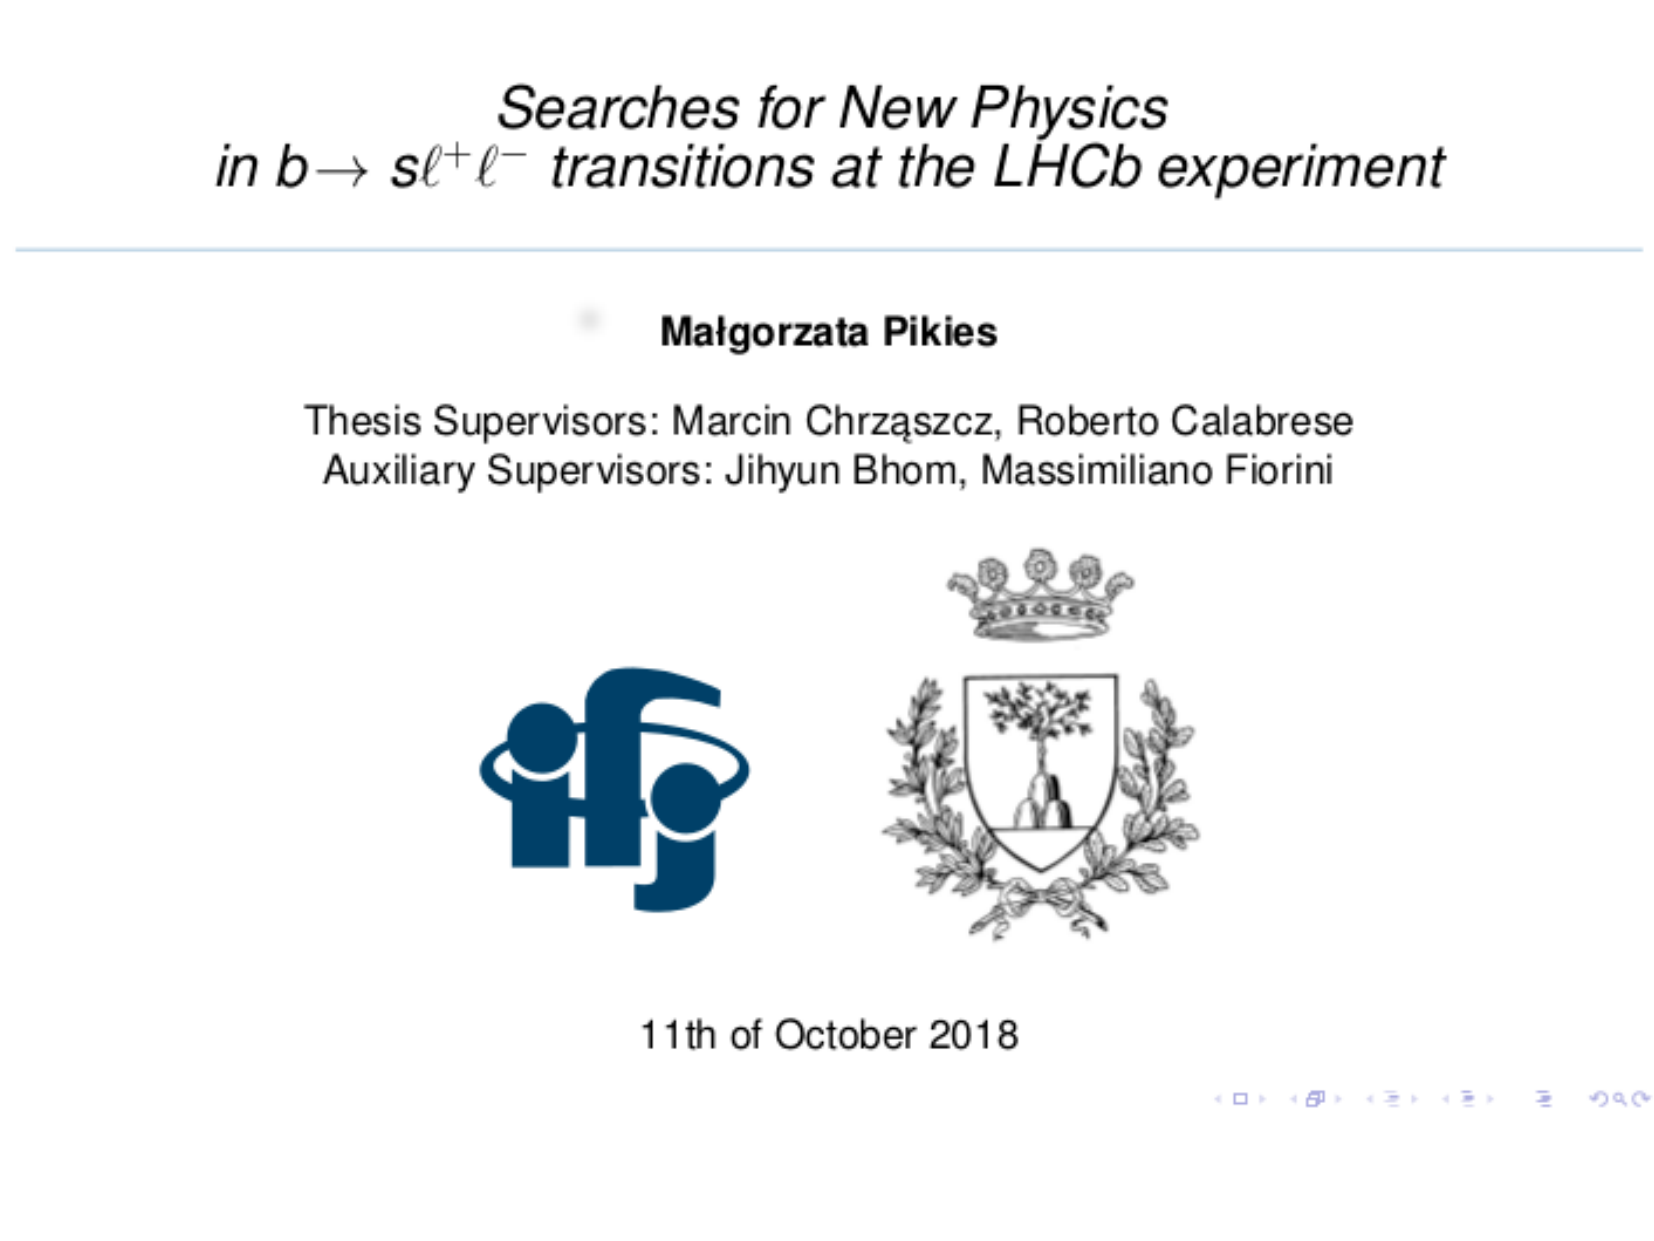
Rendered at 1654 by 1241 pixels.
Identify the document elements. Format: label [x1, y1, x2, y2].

picture [0, 4, 1654, 1111]
